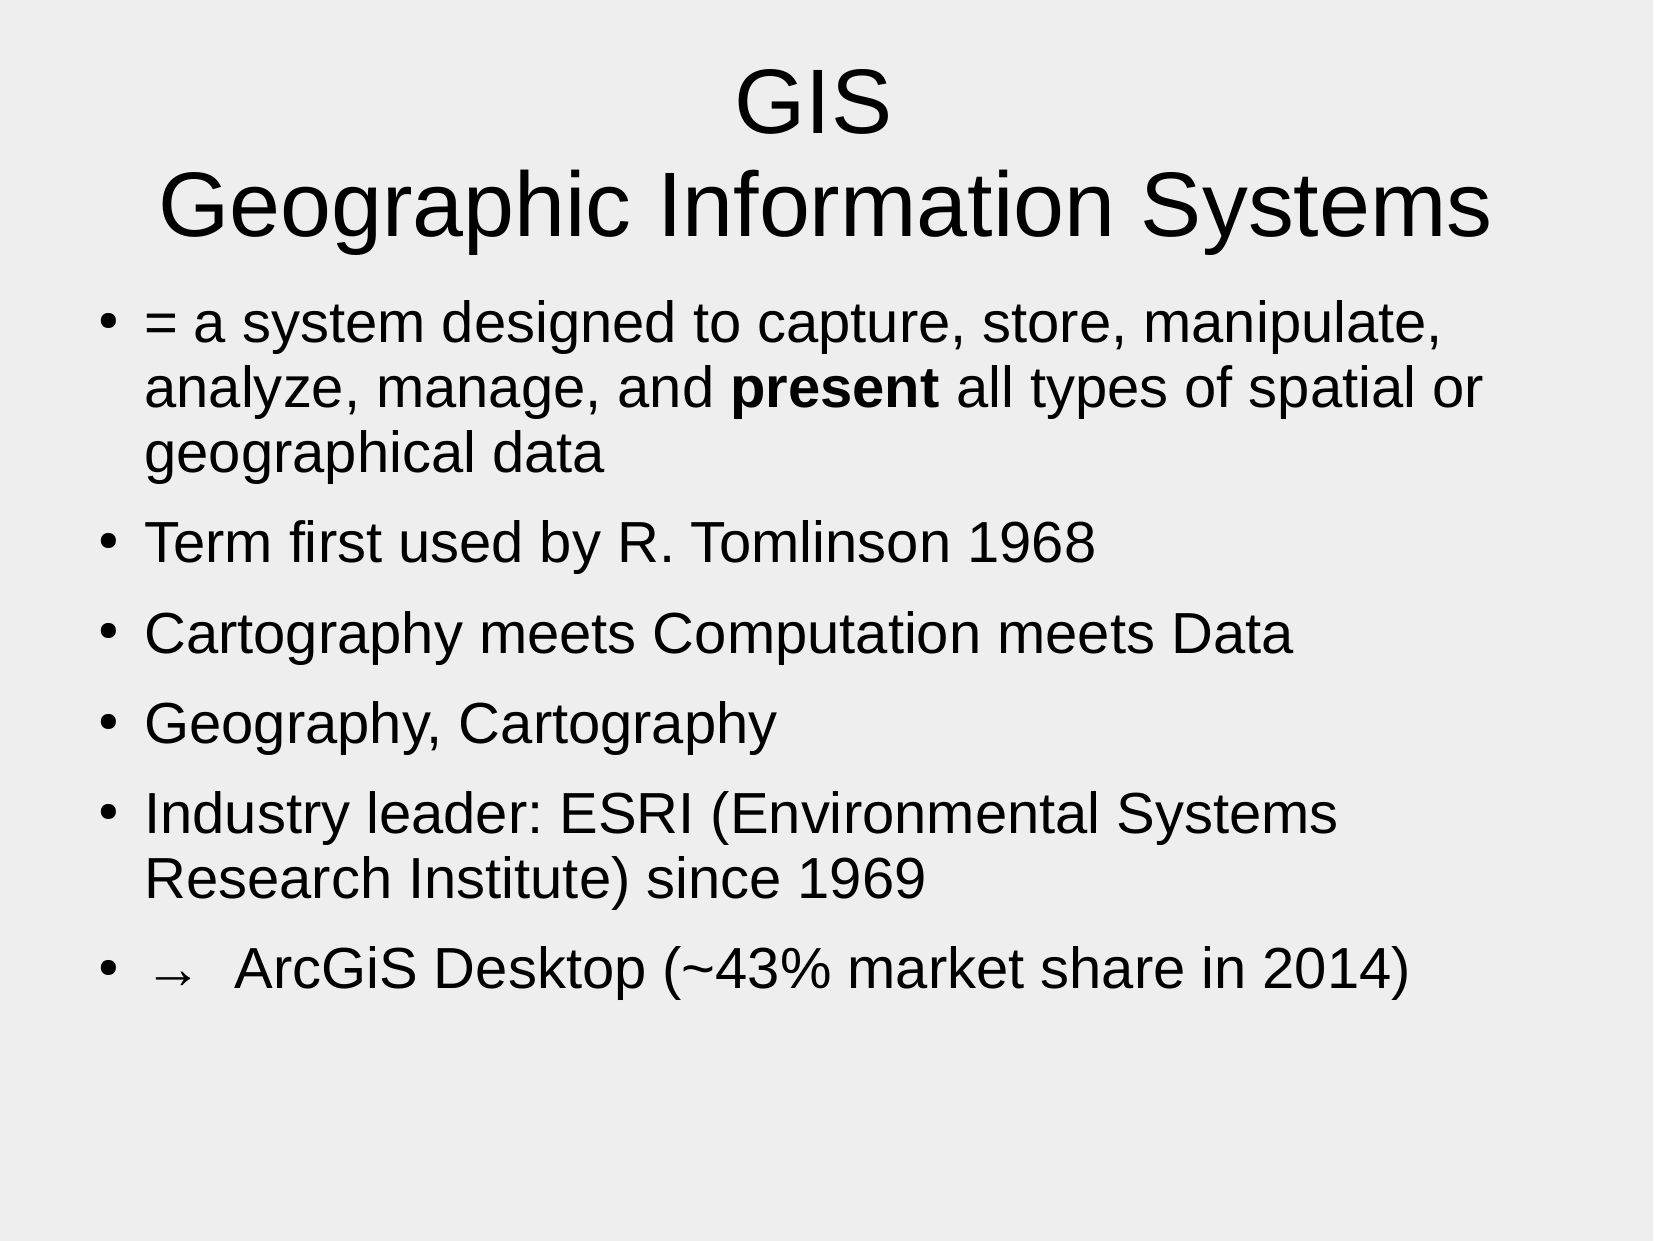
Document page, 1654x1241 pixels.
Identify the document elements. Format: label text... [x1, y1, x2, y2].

title GIS Geographic Information Systems [82, 49, 1571, 257]
list = a system designed to capture, store, manipulate, analyze, manage, and present all types of spatial or geographical data Term first used by R. Tomlinson 1968 Cartography meets Computation meets Data Geography, Cartography Industry leader: ESRI (Environmental Systems Research Institute) since 1969 → ArcGiS Desktop (~43% market share in 2014) [82, 290, 1571, 1010]
